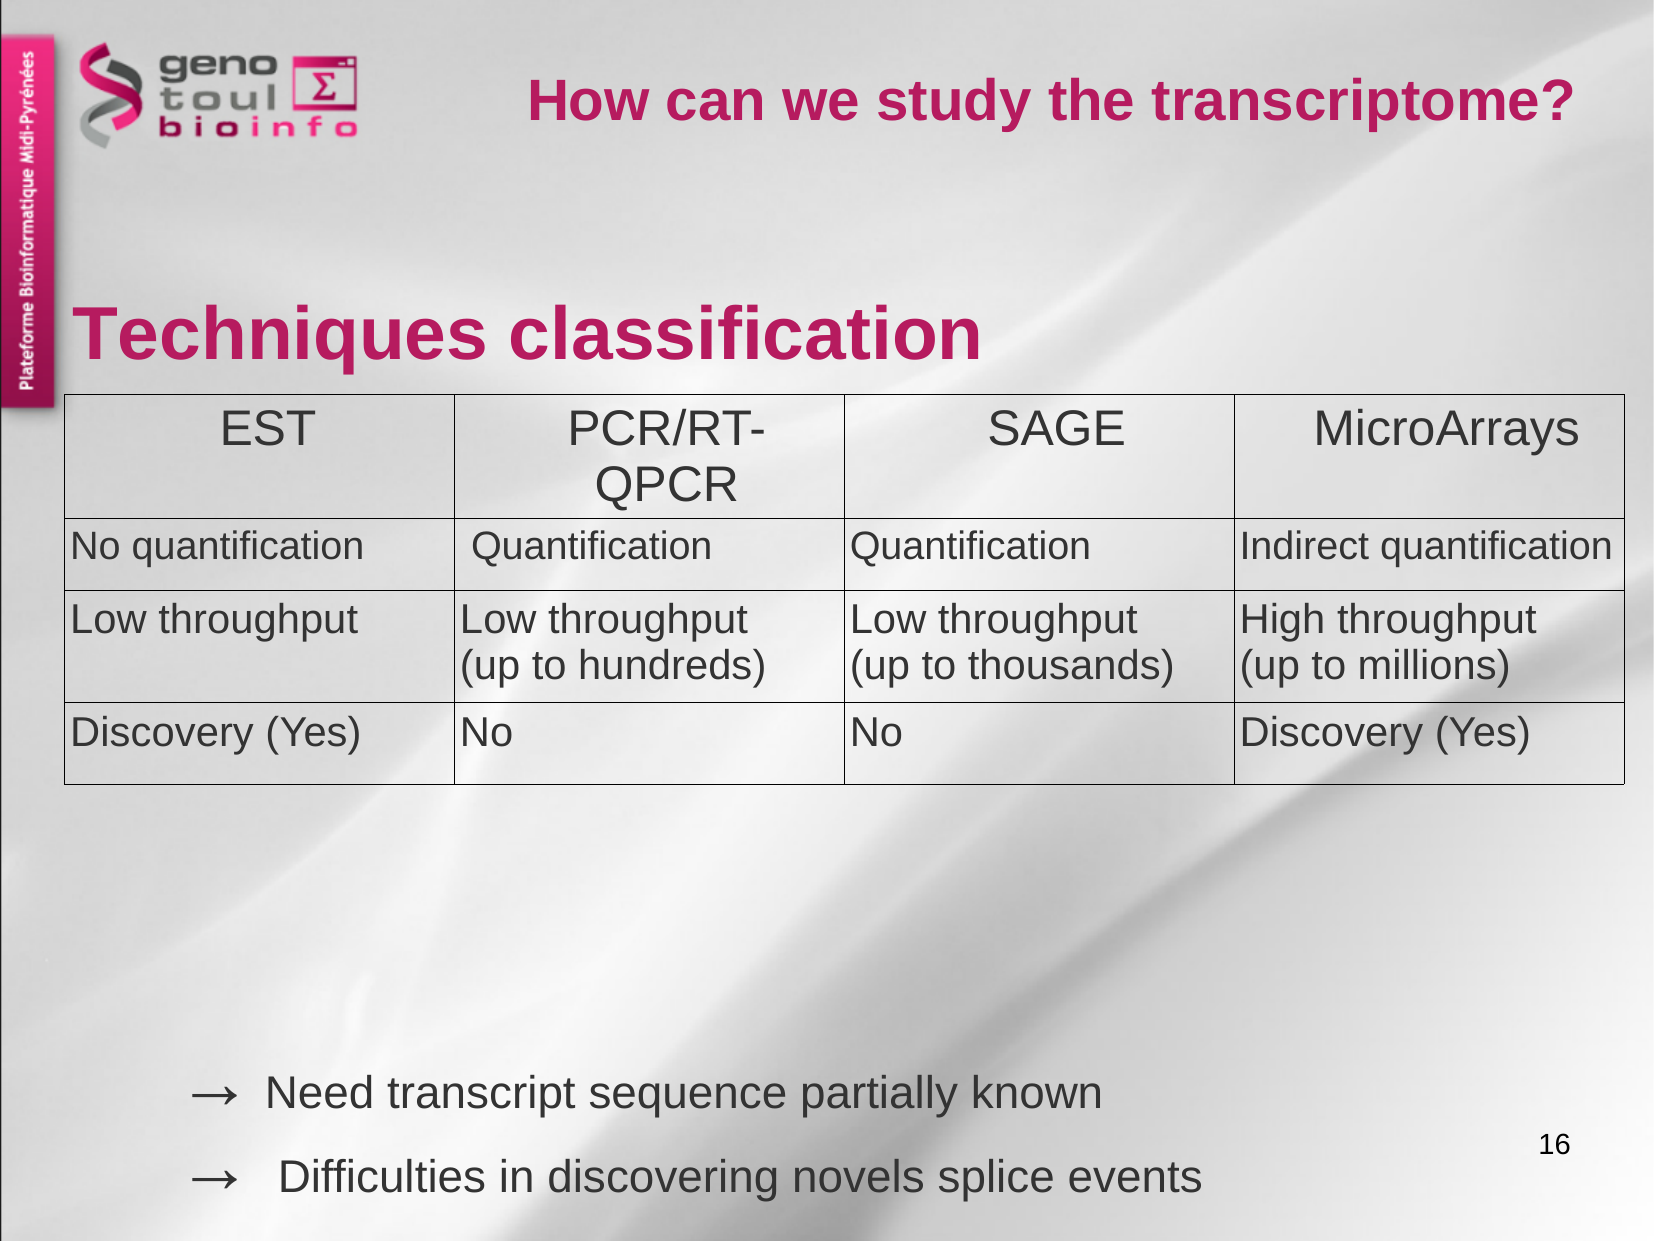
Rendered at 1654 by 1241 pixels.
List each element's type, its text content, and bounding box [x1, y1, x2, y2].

text_box Techniques classification [72, 295, 1081, 380]
table_cell Low throughput (up to hundreds) [455, 591, 844, 702]
table_cell High throughput (up to millions) [1235, 591, 1624, 702]
table_cell Discovery (Yes) [65, 703, 454, 784]
table_cell Quantification [845, 519, 1234, 590]
table_cell Low throughput (up to thousands) [845, 591, 1234, 702]
picture [0, 0, 1654, 1241]
table_cell Low throughput [65, 591, 454, 702]
table_header MicroArrays [1235, 395, 1624, 518]
table_header SAGE [845, 395, 1234, 518]
table_cell No [455, 703, 844, 784]
title How can we study the transcriptome? [88, 29, 1577, 178]
table_cell Indirect quantification [1235, 519, 1624, 590]
text_box → Need transcript sequence partially known → Difficulties in discovering novels splice events [162, 1033, 1388, 1230]
table_cell No quantification [65, 519, 454, 590]
table_cell Discovery (Yes) [1235, 703, 1624, 784]
table_cell Quantification [455, 519, 844, 590]
table_header PCR/RT-QPCR [455, 395, 844, 518]
table_cell No [845, 703, 1234, 784]
table_header EST [65, 395, 454, 518]
